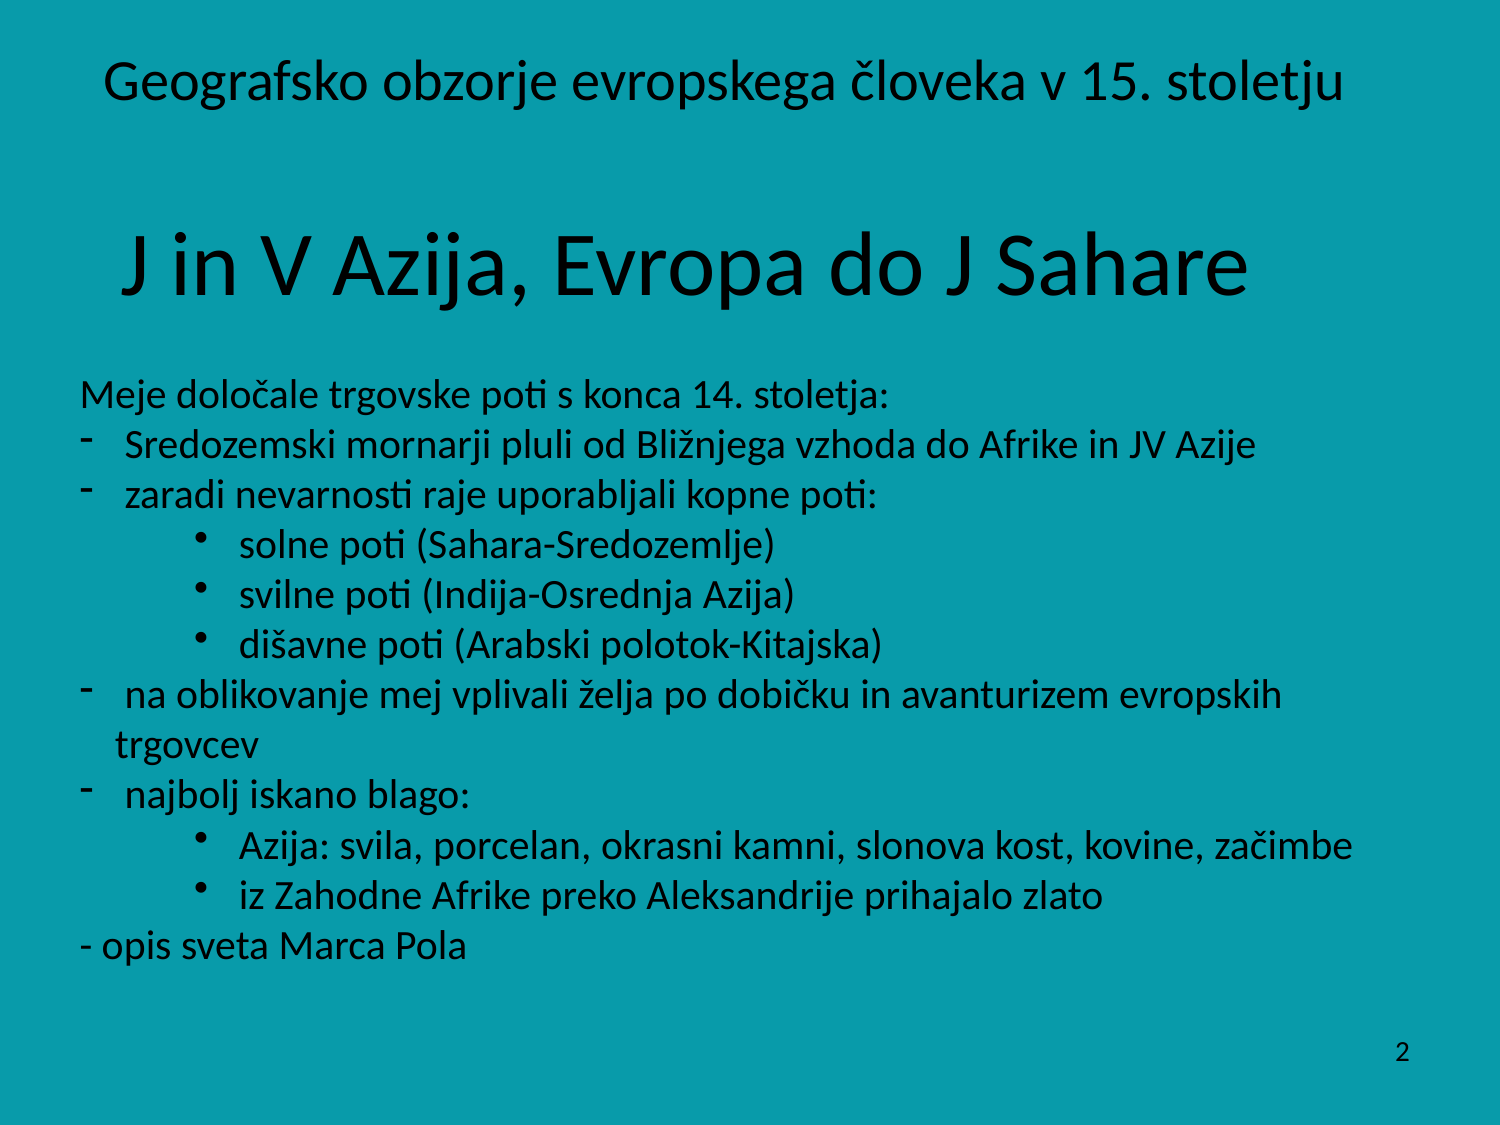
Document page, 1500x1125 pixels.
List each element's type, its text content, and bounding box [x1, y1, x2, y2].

slide_number <number> [1074, 1024, 1425, 1103]
text_box J in V Azija, Evropa do J Sahare [105, 196, 1268, 322]
text_box Meje določale trgovske poti s konca 14. stoletja: Sredozemski mornarji pluli od Bližnjega vzhoda do Afrike in JV Azije zaradi nevarnosti raje uporabljali kopne poti: solne poti (Sahara-Sredozemlje) svilne poti (Indija-Osrednja Azija) dišavne poti (Arabski polotok-Kitajska) na oblikovanje mej vplivali želja po dobičku in avanturizem evropskih trgovcev najbolj iskano blago: Azija: svila, porcelan, okrasni kamni, slonova kost, kovine, začimbe iz Zahodne Afrike preko Aleksandrije prihajalo zlato - opis sveta Marca Pola [64, 359, 1415, 1075]
text_box Geografsko obzorje evropskega človeka v 15. stoletju [88, 35, 1361, 120]
